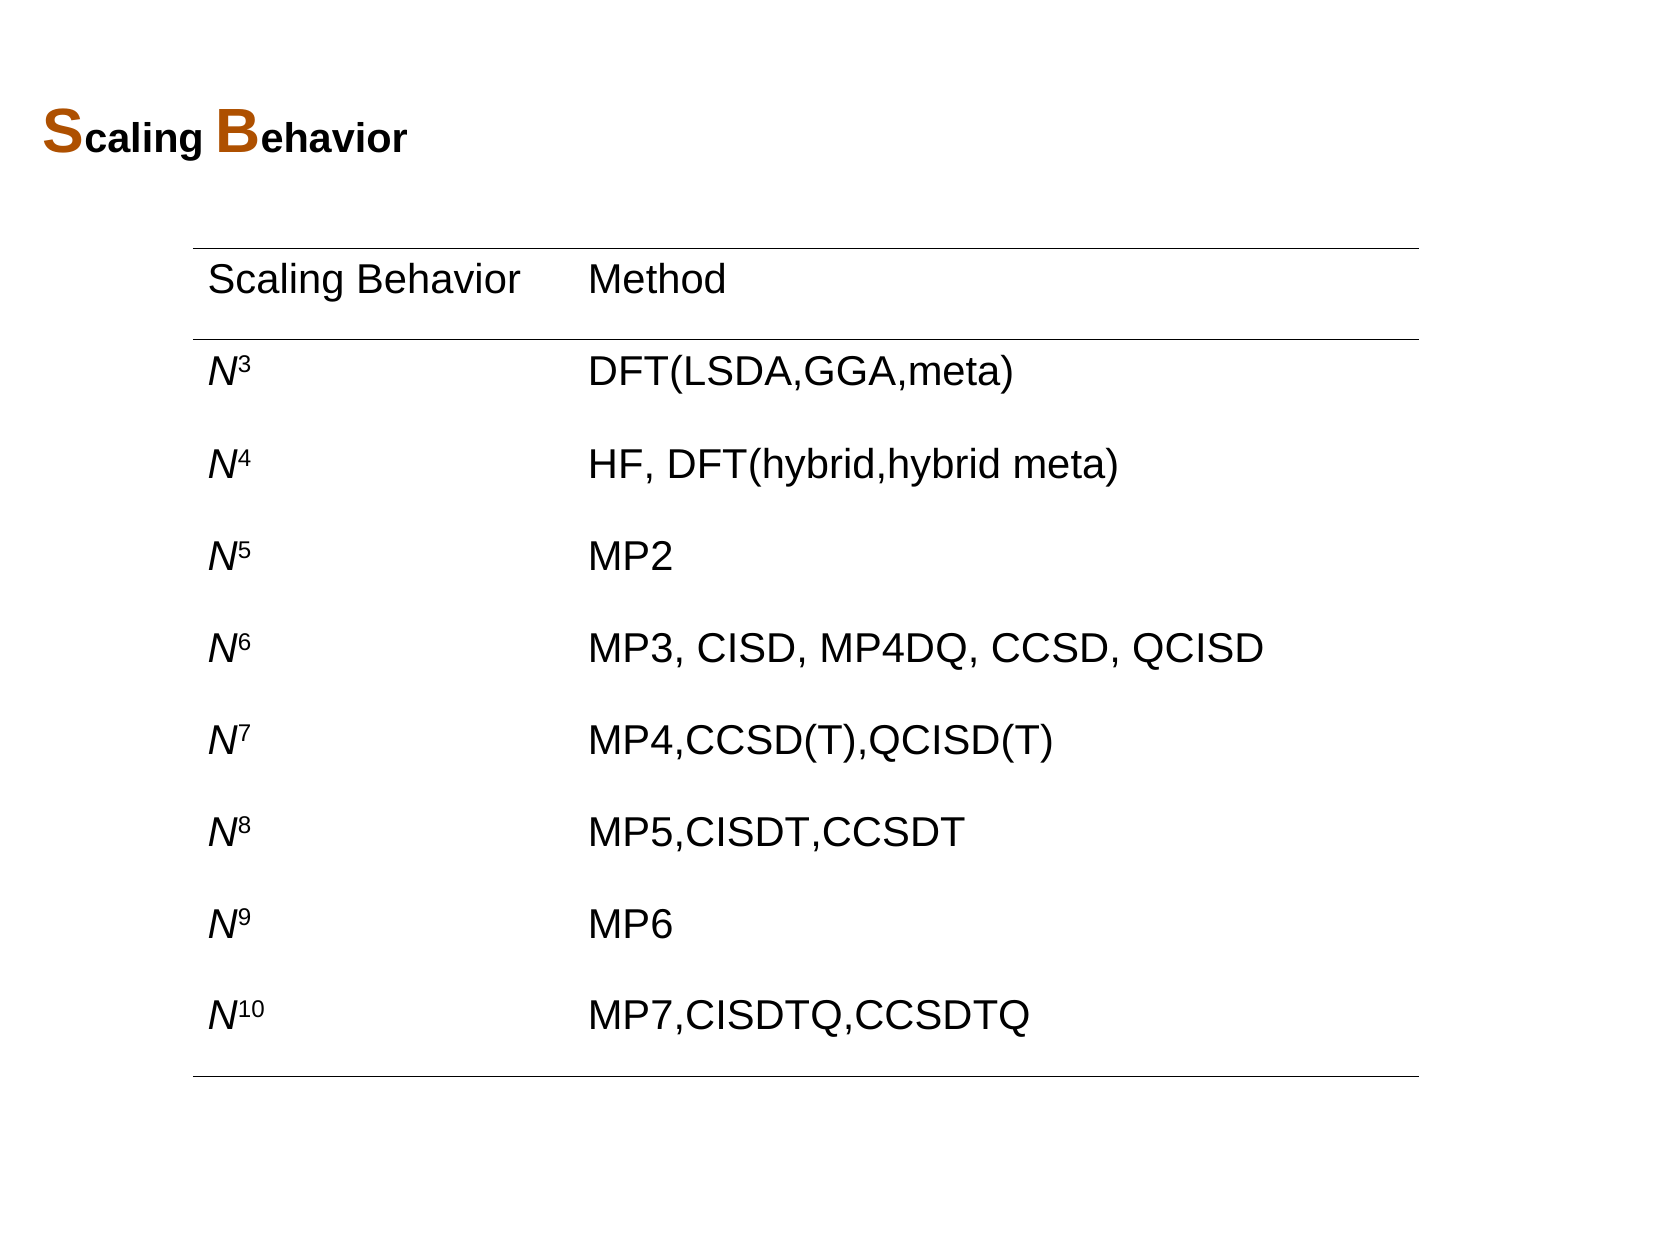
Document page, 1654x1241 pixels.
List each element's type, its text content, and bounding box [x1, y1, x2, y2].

table_cell N7 [193, 709, 573, 801]
table_cell MP6 [573, 893, 1419, 984]
table_cell N10 [193, 984, 573, 1076]
table_cell HF, DFT(hybrid,hybrid meta) [573, 433, 1419, 525]
table_cell MP7,CISDTQ,CCSDTQ [573, 984, 1419, 1076]
table_cell MP5,CISDT,CCSDT [573, 801, 1419, 893]
table_cell N3 [193, 340, 573, 433]
table_cell MP4,CCSD(T),QCISD(T) [573, 709, 1419, 801]
text_box Scaling Behavior [27, 82, 576, 173]
table_cell N5 [193, 525, 573, 617]
table_header Method [573, 249, 1419, 339]
table_cell MP2 [573, 525, 1419, 617]
table_cell N4 [193, 433, 573, 525]
table_header Scaling Behavior [193, 249, 573, 339]
table_cell DFT(LSDA,GGA,meta) [573, 340, 1419, 433]
table_cell N6 [193, 617, 573, 709]
table_cell N8 [193, 801, 573, 893]
table_cell N9 [193, 893, 573, 984]
table_cell MP3, CISD, MP4DQ, CCSD, QCISD [573, 617, 1419, 709]
